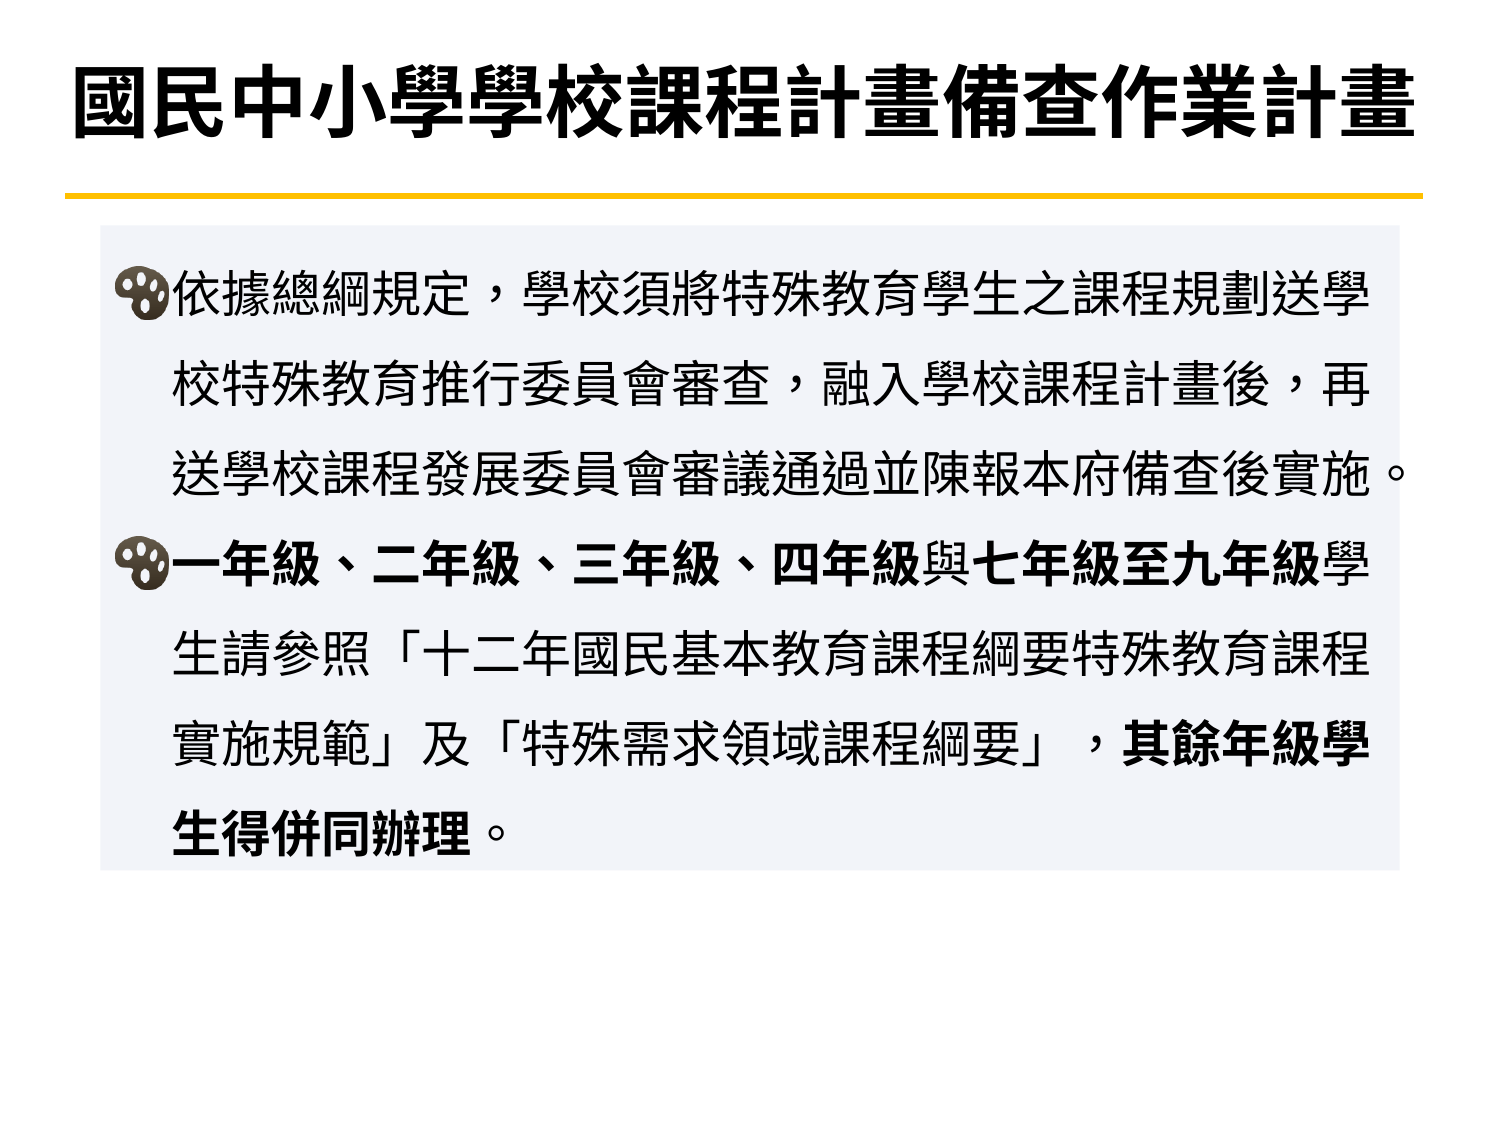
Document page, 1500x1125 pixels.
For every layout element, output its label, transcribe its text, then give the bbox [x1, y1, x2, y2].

text_box 依據總綱規定，學校須將特殊教育學生之課程規劃送學校特殊教育推行委員會審查，融入學校課程計畫後，再送學校課程發展委員會審議通過並陳報本府備查後實施。 一年級、二年級、三年級、四年級與七年級至九年級學生請參照「十二年國民基本教育課程綱要特殊教育課程實施規範」及「特殊需求領域課程綱要」，其餘年級學生得併同辦理。 [100, 225, 1400, 871]
picture [115, 266, 169, 320]
picture [115, 536, 169, 590]
title 國民中小學學校課程計畫備查作業計畫 [41, 45, 1447, 233]
